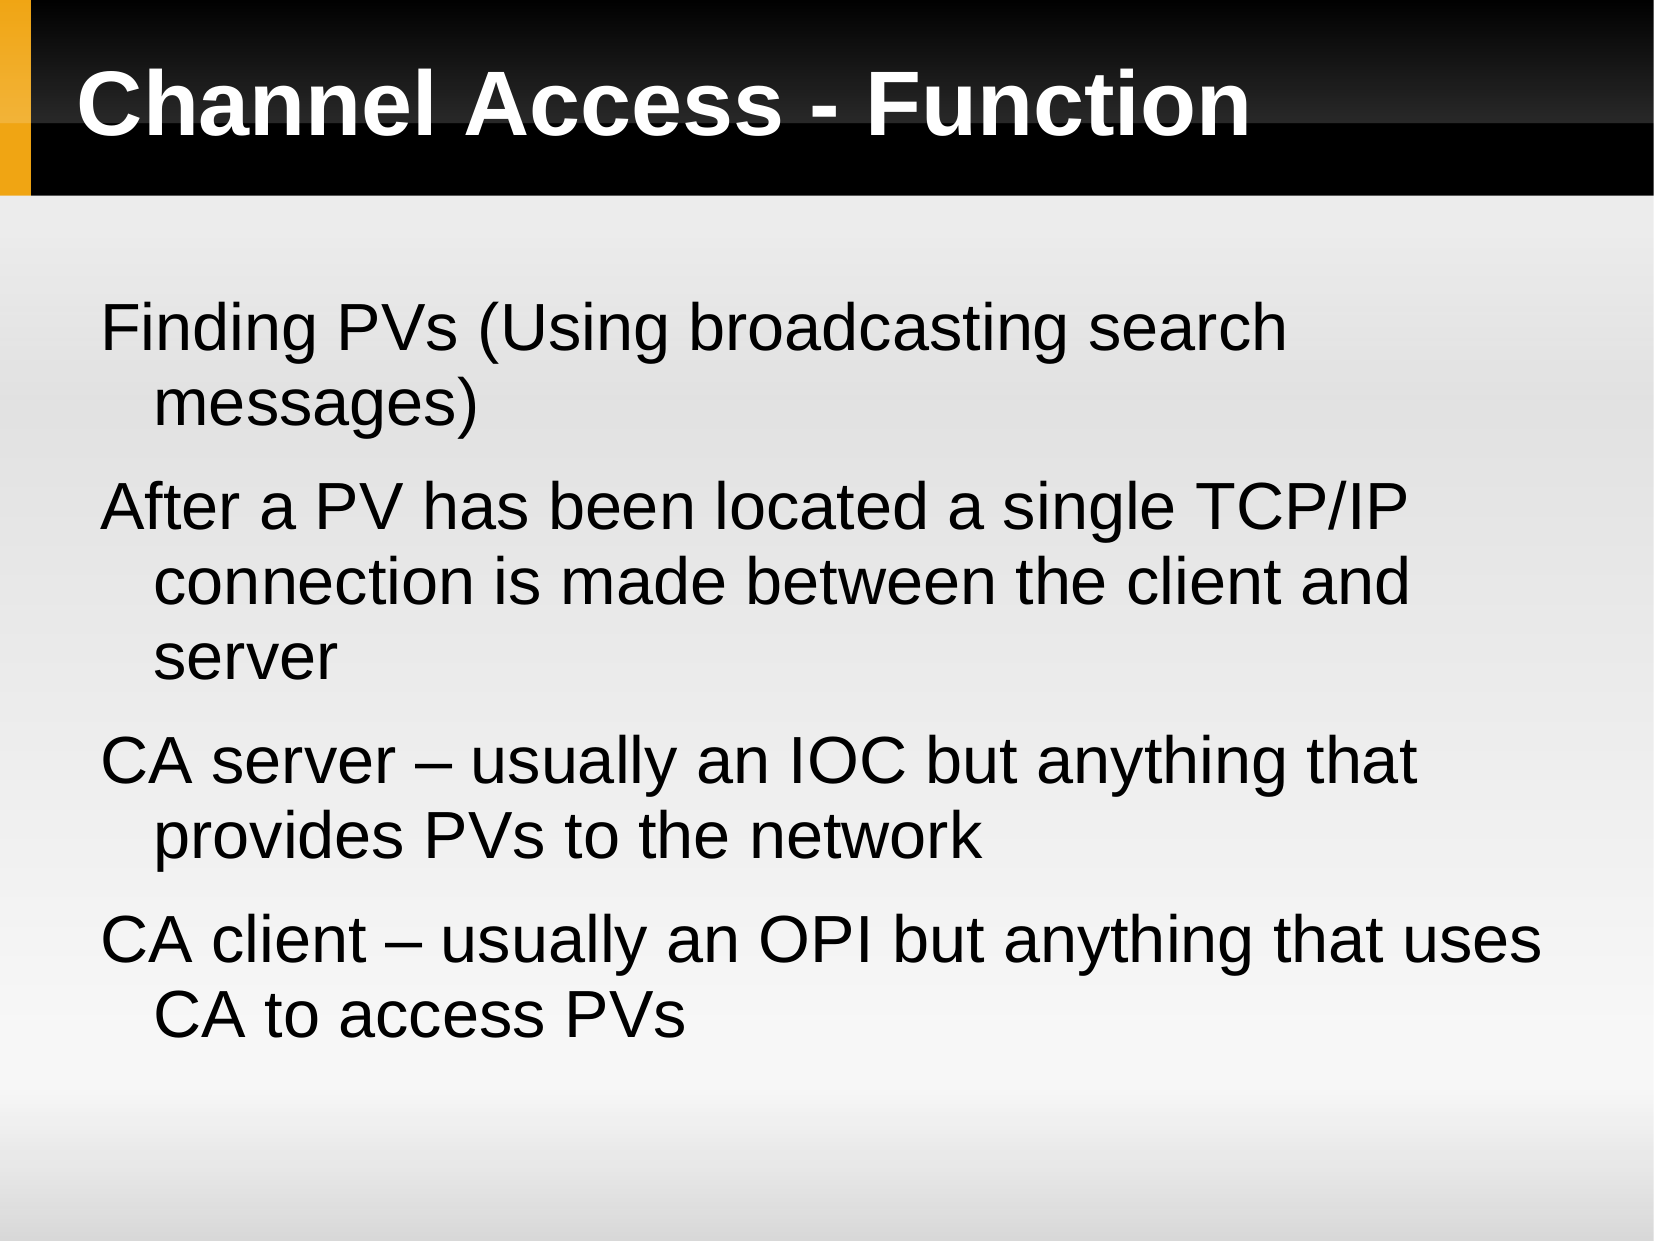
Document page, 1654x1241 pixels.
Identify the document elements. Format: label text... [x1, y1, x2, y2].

picture [0, 0, 1654, 1241]
title Channel Access - Function [76, 0, 1565, 208]
list Finding PVs (Using broadcasting search messages) After a PV has been located a single TCP/IP connection is made between the client and server CA server – usually an IOC but anything that provides PVs to the network CA client – usually an OPI but anything that uses CA to access PVs [82, 290, 1571, 1109]
